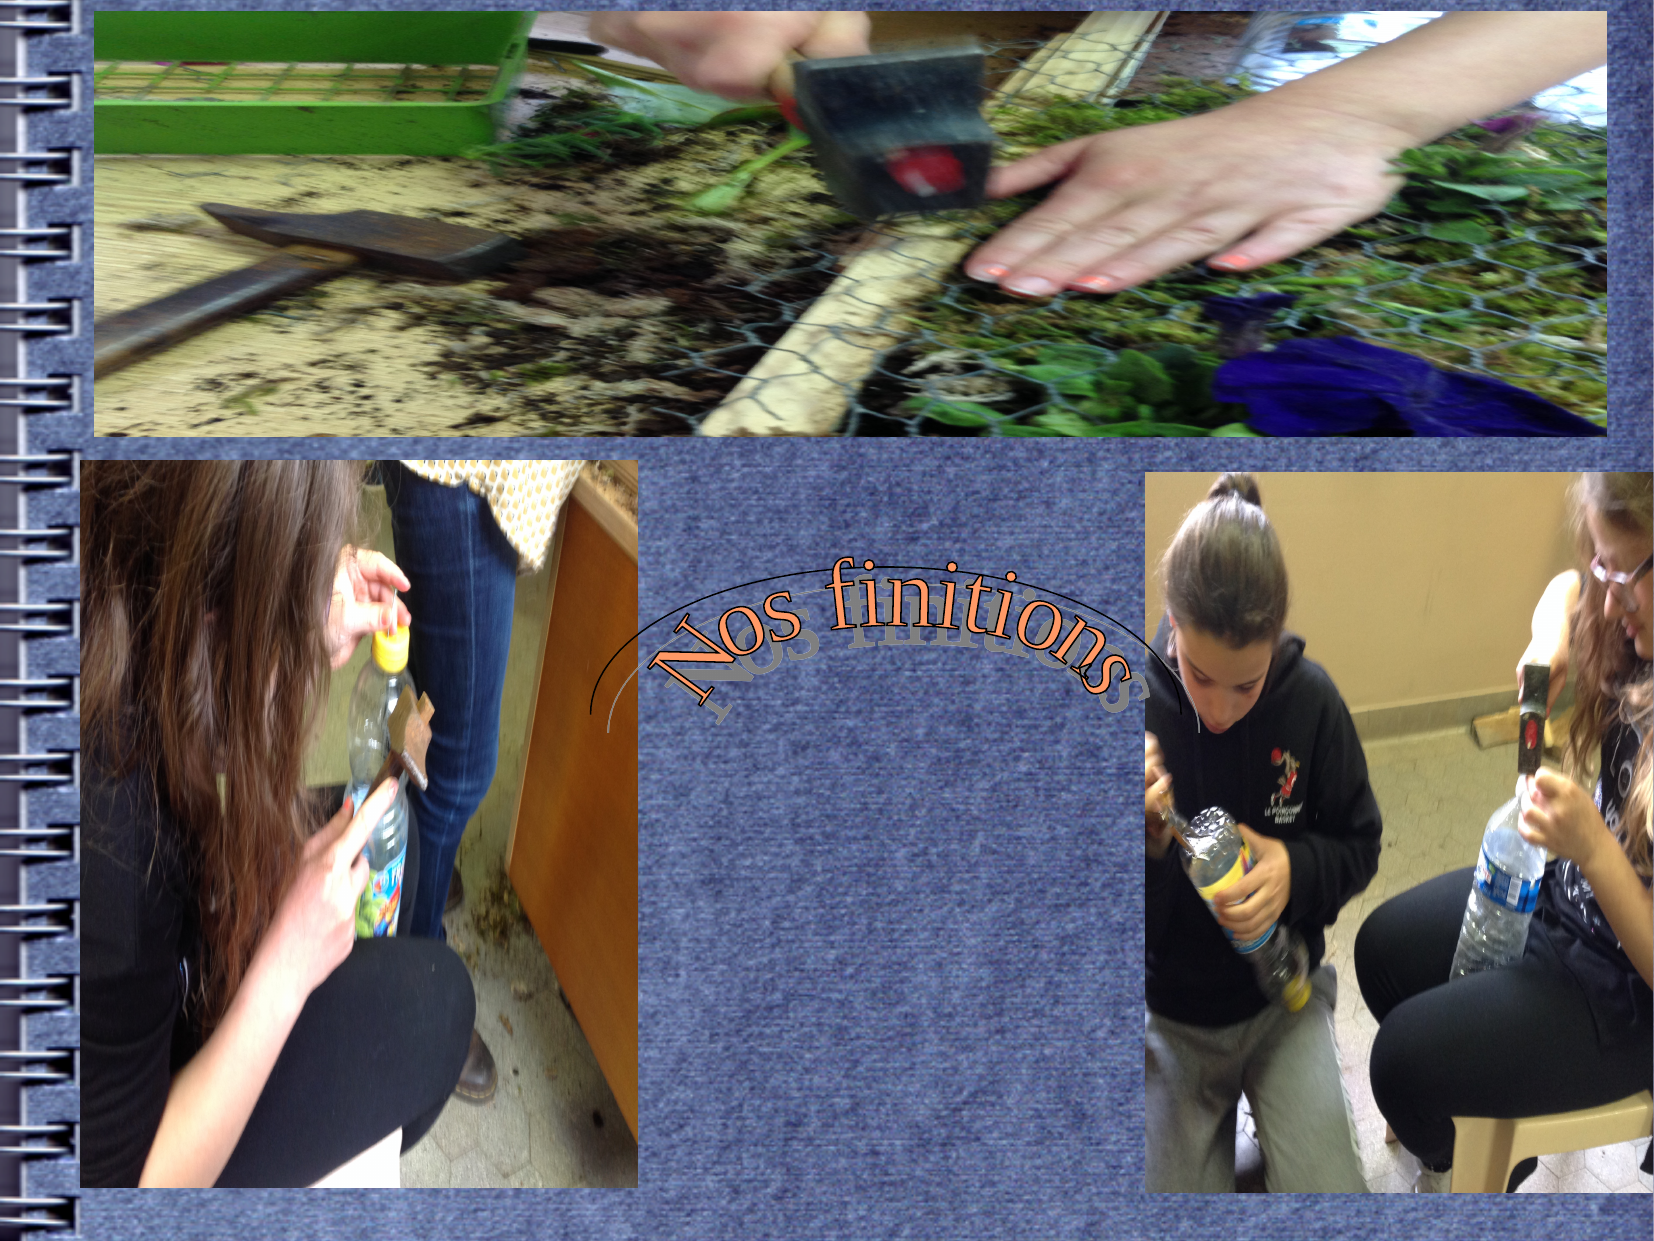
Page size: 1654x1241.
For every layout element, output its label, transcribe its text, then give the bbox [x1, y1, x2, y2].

text_box Nos finitions [647, 613, 736, 707]
text_box Nos finitions [763, 591, 801, 642]
text_box Nos finitions [1017, 600, 1062, 650]
text_box Nos finitions [718, 606, 764, 656]
text_box Nos finitions [860, 579, 885, 627]
text_box Nos finitions [887, 578, 959, 629]
text_box Nos finitions [825, 557, 857, 630]
text_box Nos finitions [966, 575, 1013, 639]
text_box Nos finitions [1049, 615, 1132, 694]
picture [0, 0, 1654, 1241]
